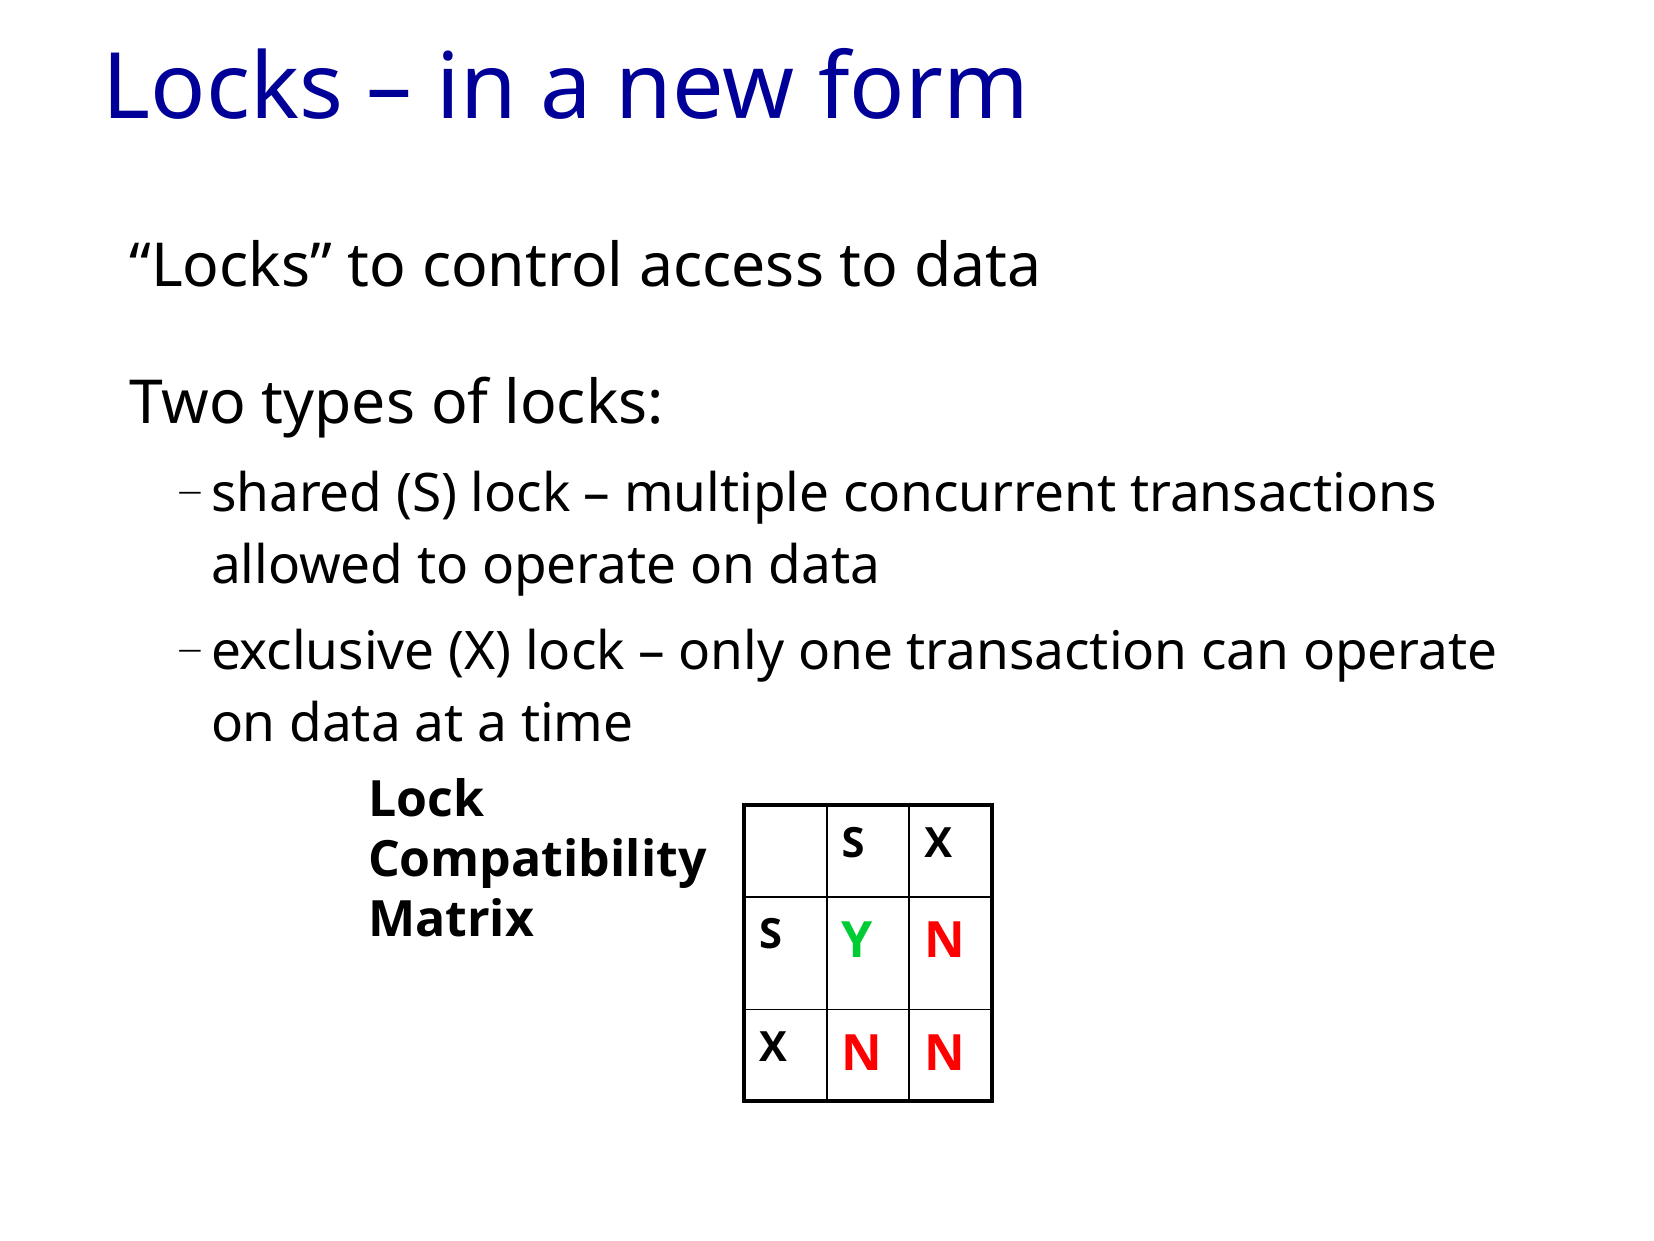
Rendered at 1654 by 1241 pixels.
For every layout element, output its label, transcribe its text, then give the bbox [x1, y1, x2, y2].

table_cell S [746, 898, 826, 1009]
text_box Lock Compatibility Matrix [353, 758, 722, 954]
table_header X [910, 807, 990, 896]
table_cell N [828, 1010, 908, 1099]
table_header [746, 807, 826, 896]
table_cell N [910, 1010, 990, 1099]
table_cell Y [828, 898, 908, 1009]
list “Locks” to control access to data Two types of locks: shared (S) lock – multiple concurrent transactions allowed to operate on data exclusive (X) lock – only one transaction can operate on data at a time [96, 221, 1502, 759]
title Locks – in a new form [102, 0, 1509, 177]
table_cell X [746, 1010, 826, 1099]
table_header S [828, 807, 908, 896]
table_cell N [910, 898, 990, 1009]
